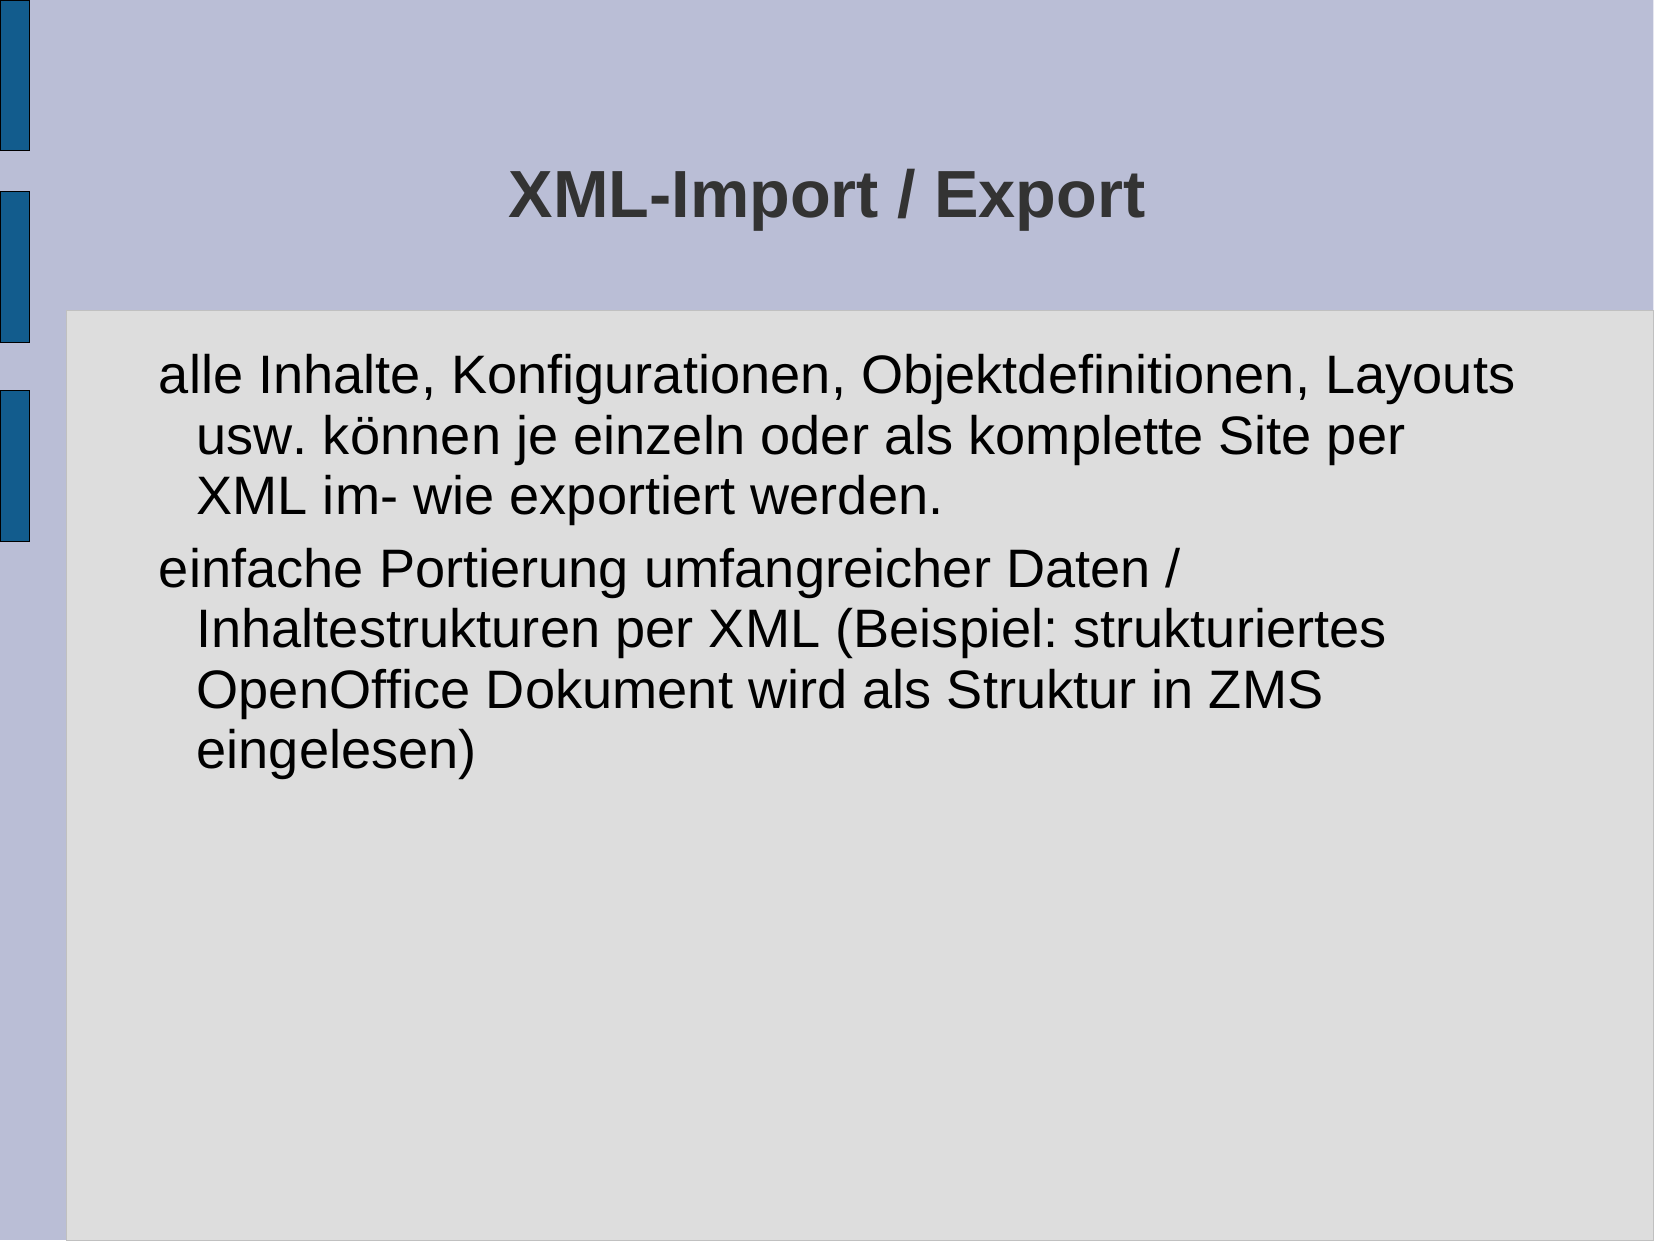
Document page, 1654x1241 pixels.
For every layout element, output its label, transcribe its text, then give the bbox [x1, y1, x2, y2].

title XML-Import / Export [121, 91, 1534, 299]
list alle Inhalte, Konfigurationen, Objektdefinitionen, Layouts usw. können je einzeln oder als komplette Site per XML im- wie exportiert werden. einfache Portierung umfangreicher Daten / Inhaltestrukturen per XML (Beispiel: strukturiertes OpenOffice Dokument wird als Struktur in ZMS eingelesen) [121, 344, 1534, 1127]
